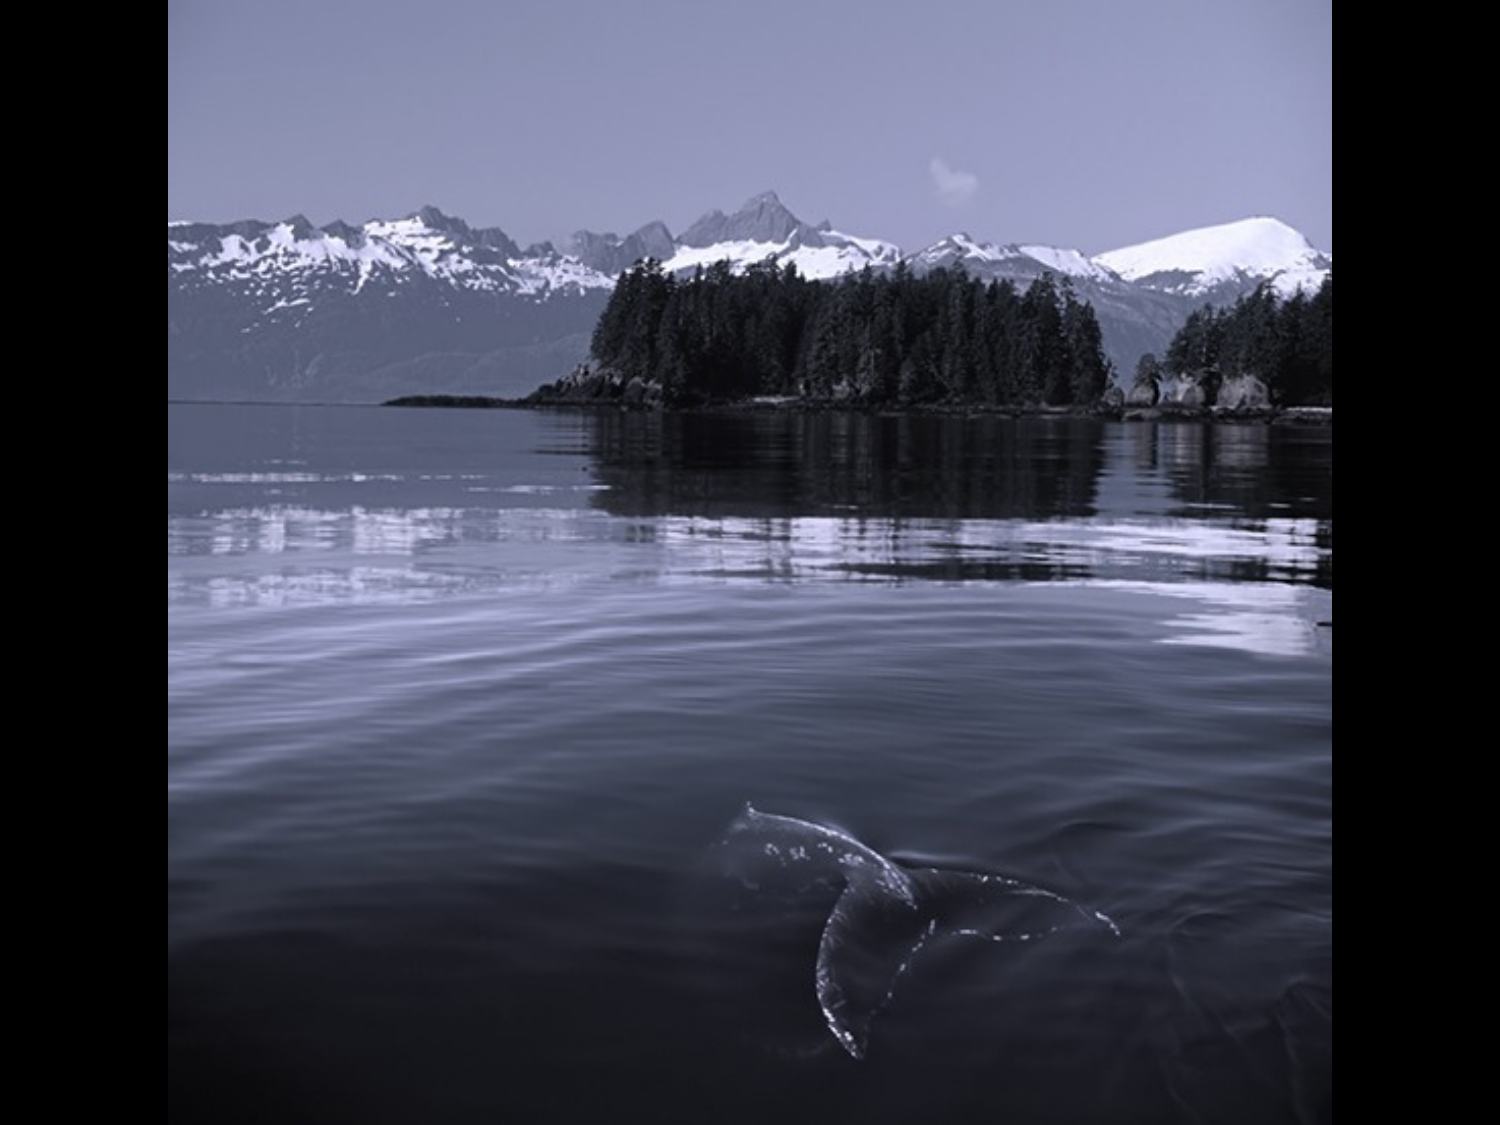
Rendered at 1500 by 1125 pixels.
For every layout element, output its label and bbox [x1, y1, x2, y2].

picture [168, 0, 1332, 1125]
